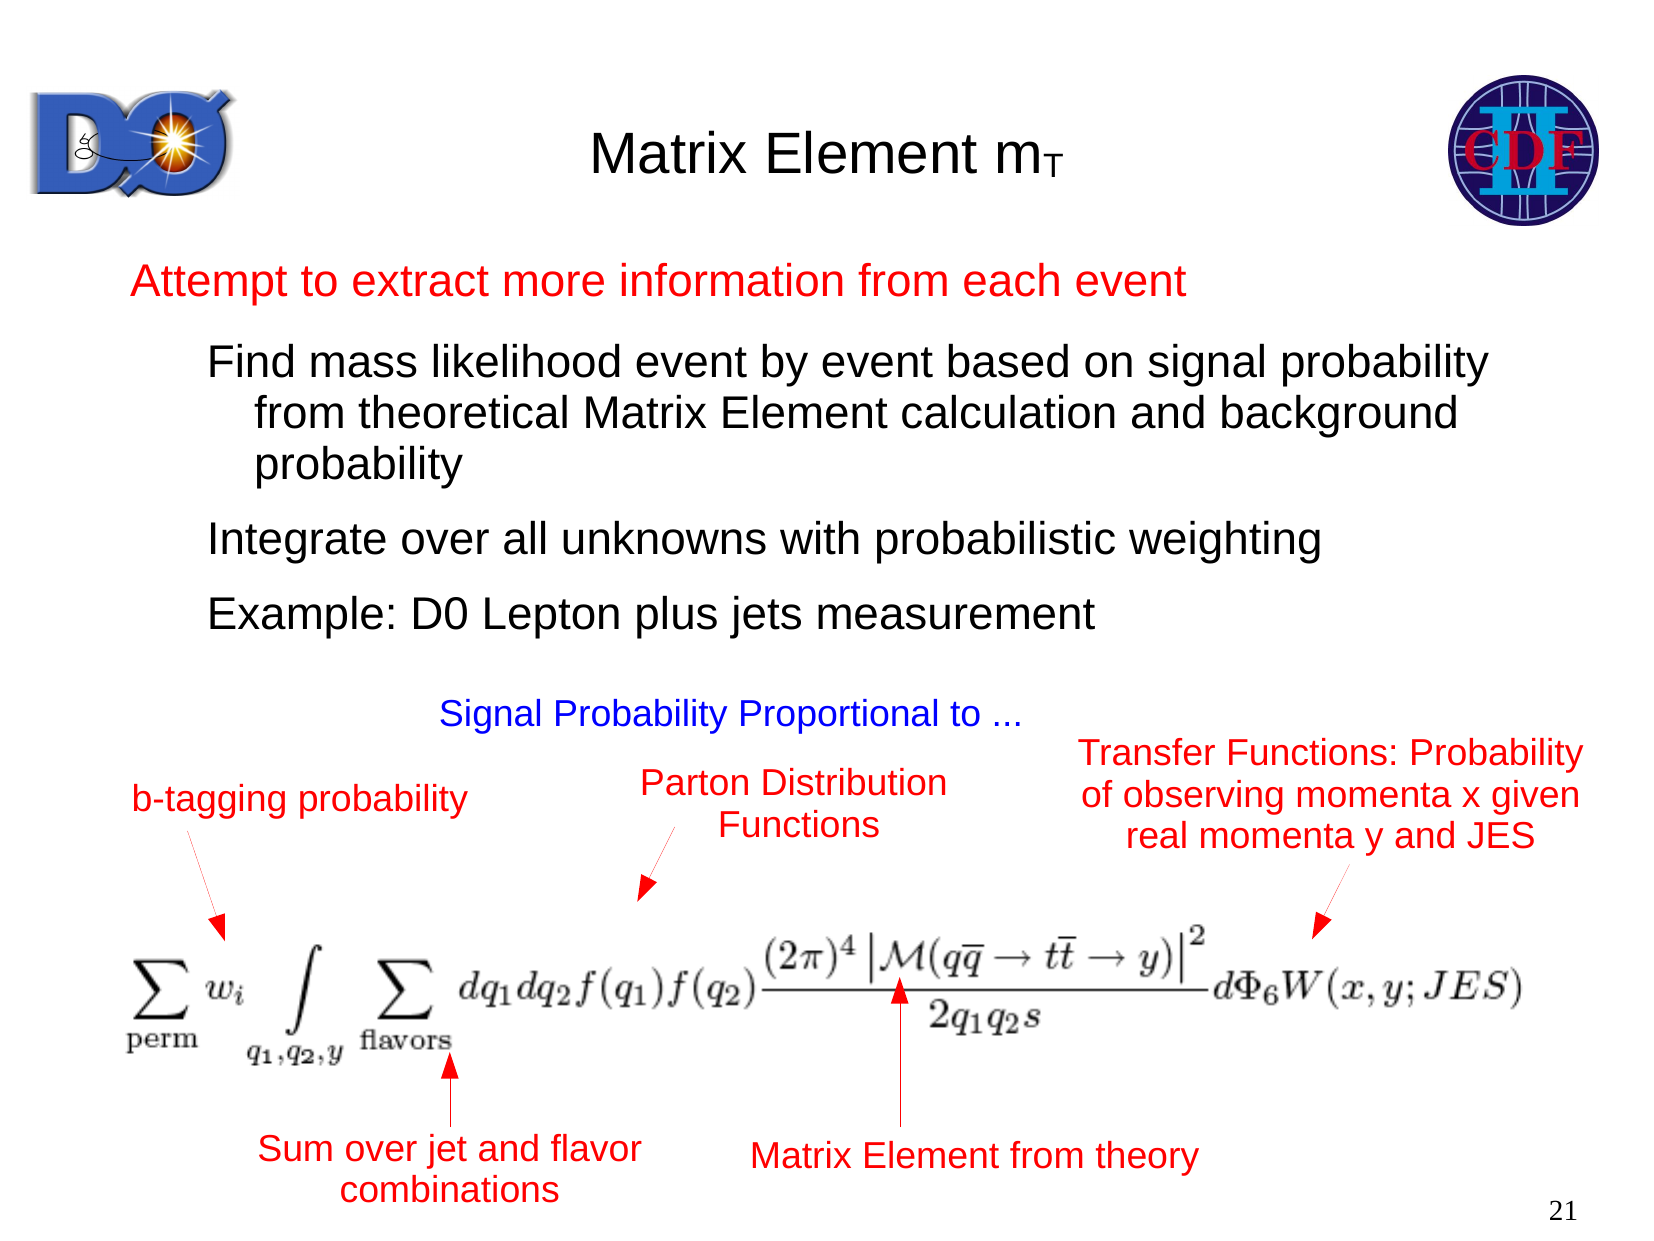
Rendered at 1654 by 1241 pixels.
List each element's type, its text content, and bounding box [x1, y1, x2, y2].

text_box Sum over jet and flavor combinations [187, 1119, 713, 1219]
text_box Parton Distribution Functions [536, 754, 1049, 853]
picture [26, 86, 82, 200]
picture [116, 921, 1537, 1072]
text_box Signal Probability Proportional to ... [424, 685, 1249, 743]
text_box Matrix Element from theory [712, 1127, 1238, 1184]
picture [1571, 75, 1599, 226]
list Attempt to extract more information from each event Find mass likelihood event by event based on signal probability from theoretical Matrix Element calculation and background probability Integrate over all unknowns with probabilistic weighting Example: D0 Lepton plus jets measurement [112, 254, 1571, 640]
text_box b-tagging probability [37, 770, 536, 827]
text_box Transfer Functions: Probability of observing momenta x given real momenta y and JES [1049, 723, 1612, 865]
title Matrix Element mT [82, 56, 1571, 250]
